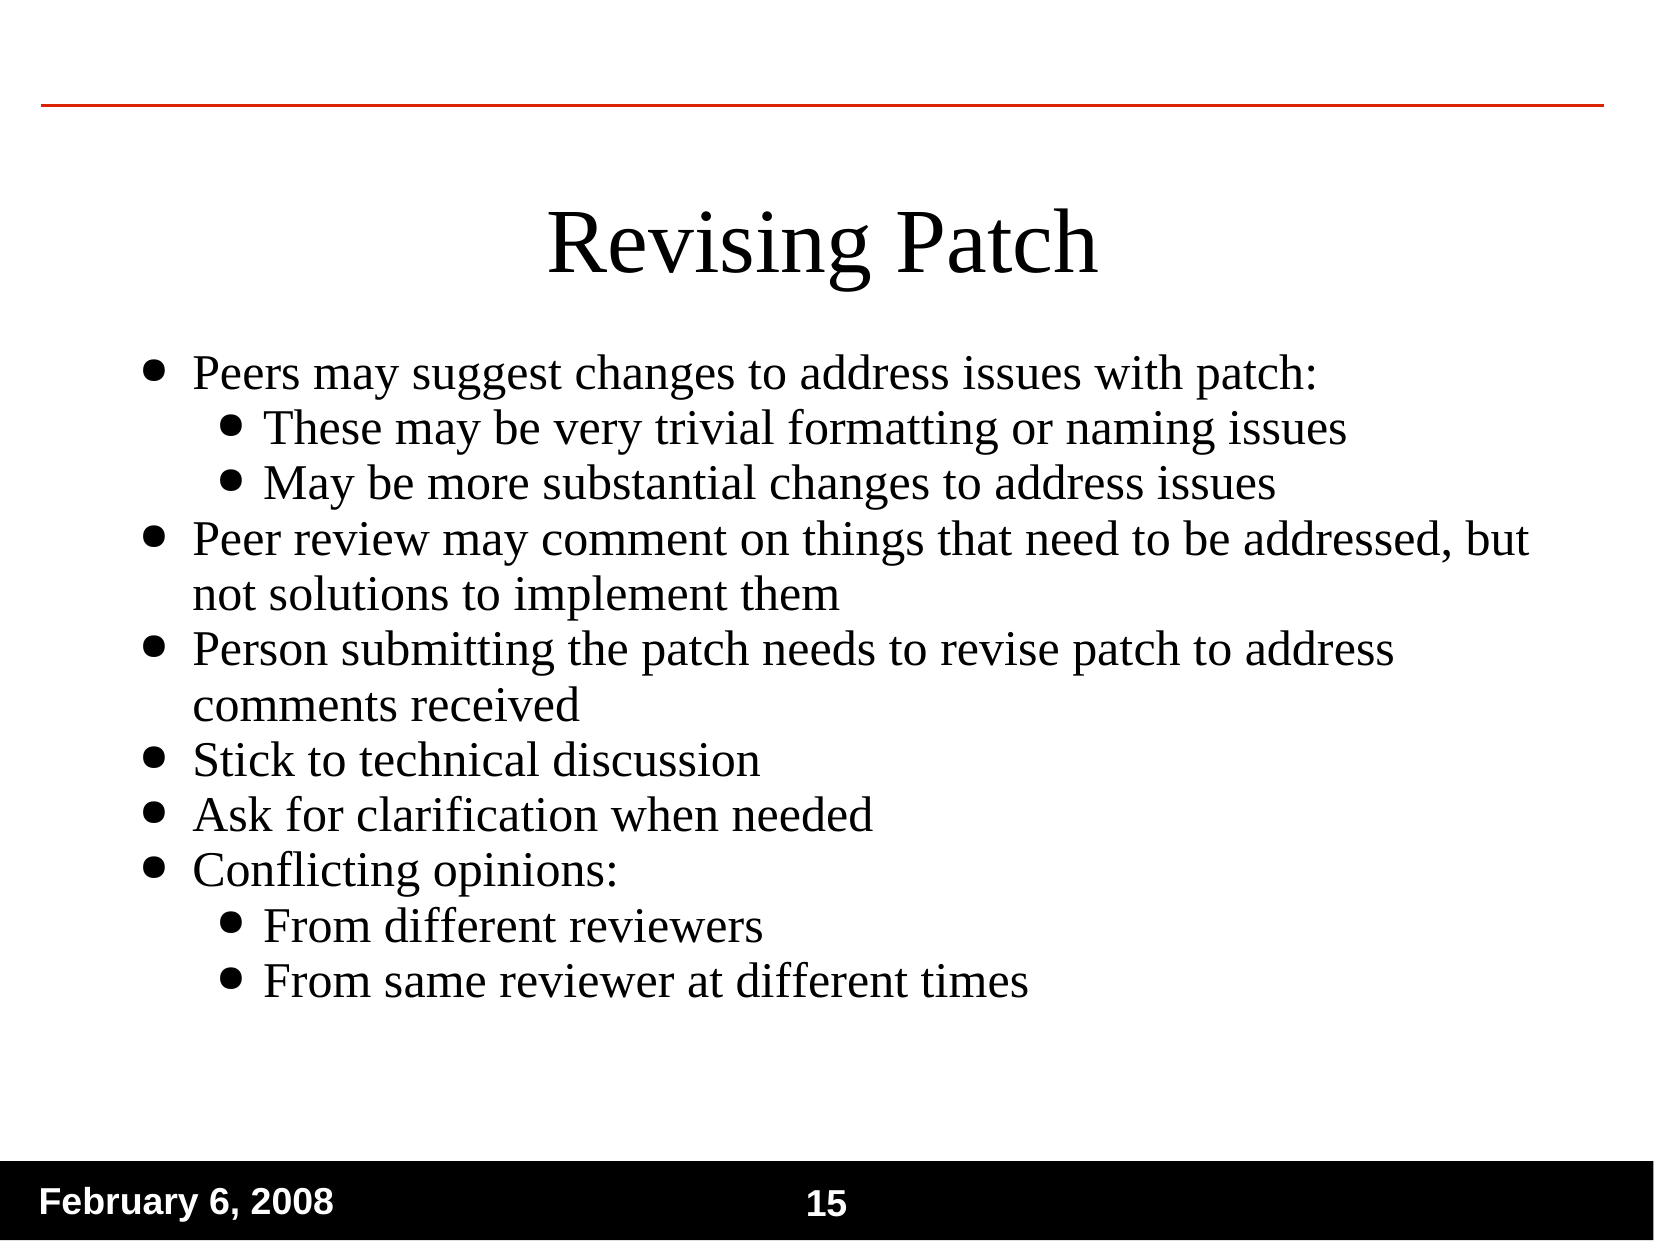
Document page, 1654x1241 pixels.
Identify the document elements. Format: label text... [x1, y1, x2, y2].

title Revising Patch [117, 137, 1530, 346]
list Peers may suggest changes to address issues with patch: These may be very trivial formatting or naming issues May be more substantial changes to address issues Peer review may comment on things that need to be addressed, but not solutions to implement them Person submitting the patch needs to revise patch to address comments received Stick to technical discussion Ask for clarification when needed Conflicting opinions: From different reviewers From same reviewer at different times [121, 344, 1534, 1127]
